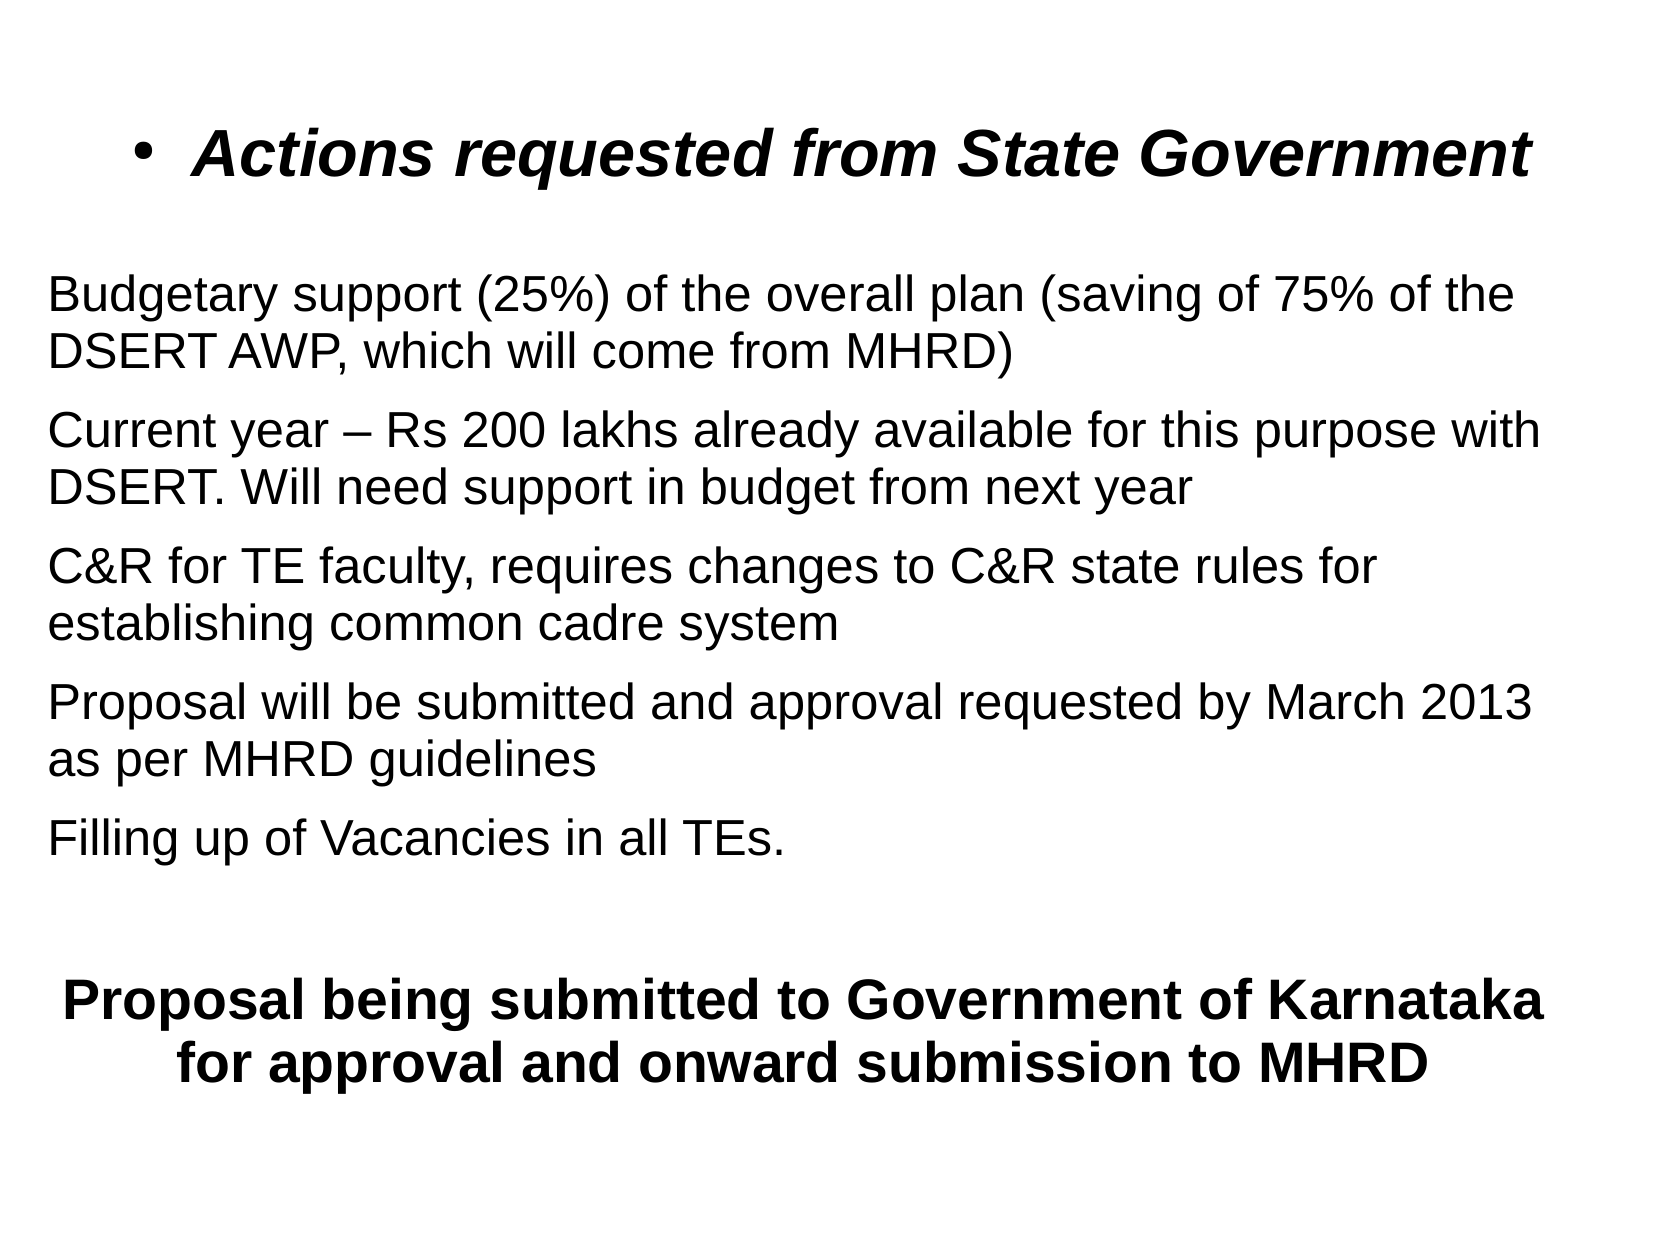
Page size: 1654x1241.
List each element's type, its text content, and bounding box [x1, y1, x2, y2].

title Actions requested from State Government [82, 49, 1571, 257]
list Budgetary support (25%) of the overall plan (saving of 75% of the DSERT AWP, which will come from MHRD) Current year – Rs 200 lakhs already available for this purpose with DSERT. Will need support in budget from next year C&R for TE faculty, requires changes to C&R state rules for establishing common cadre system Proposal will be submitted and approval requested by March 2013 as per MHRD guidelines Filling up of Vacancies in all TEs. Proposal being submitted to Government of Karnataka for approval and onward submission to MHRD [47, 265, 1560, 1117]
